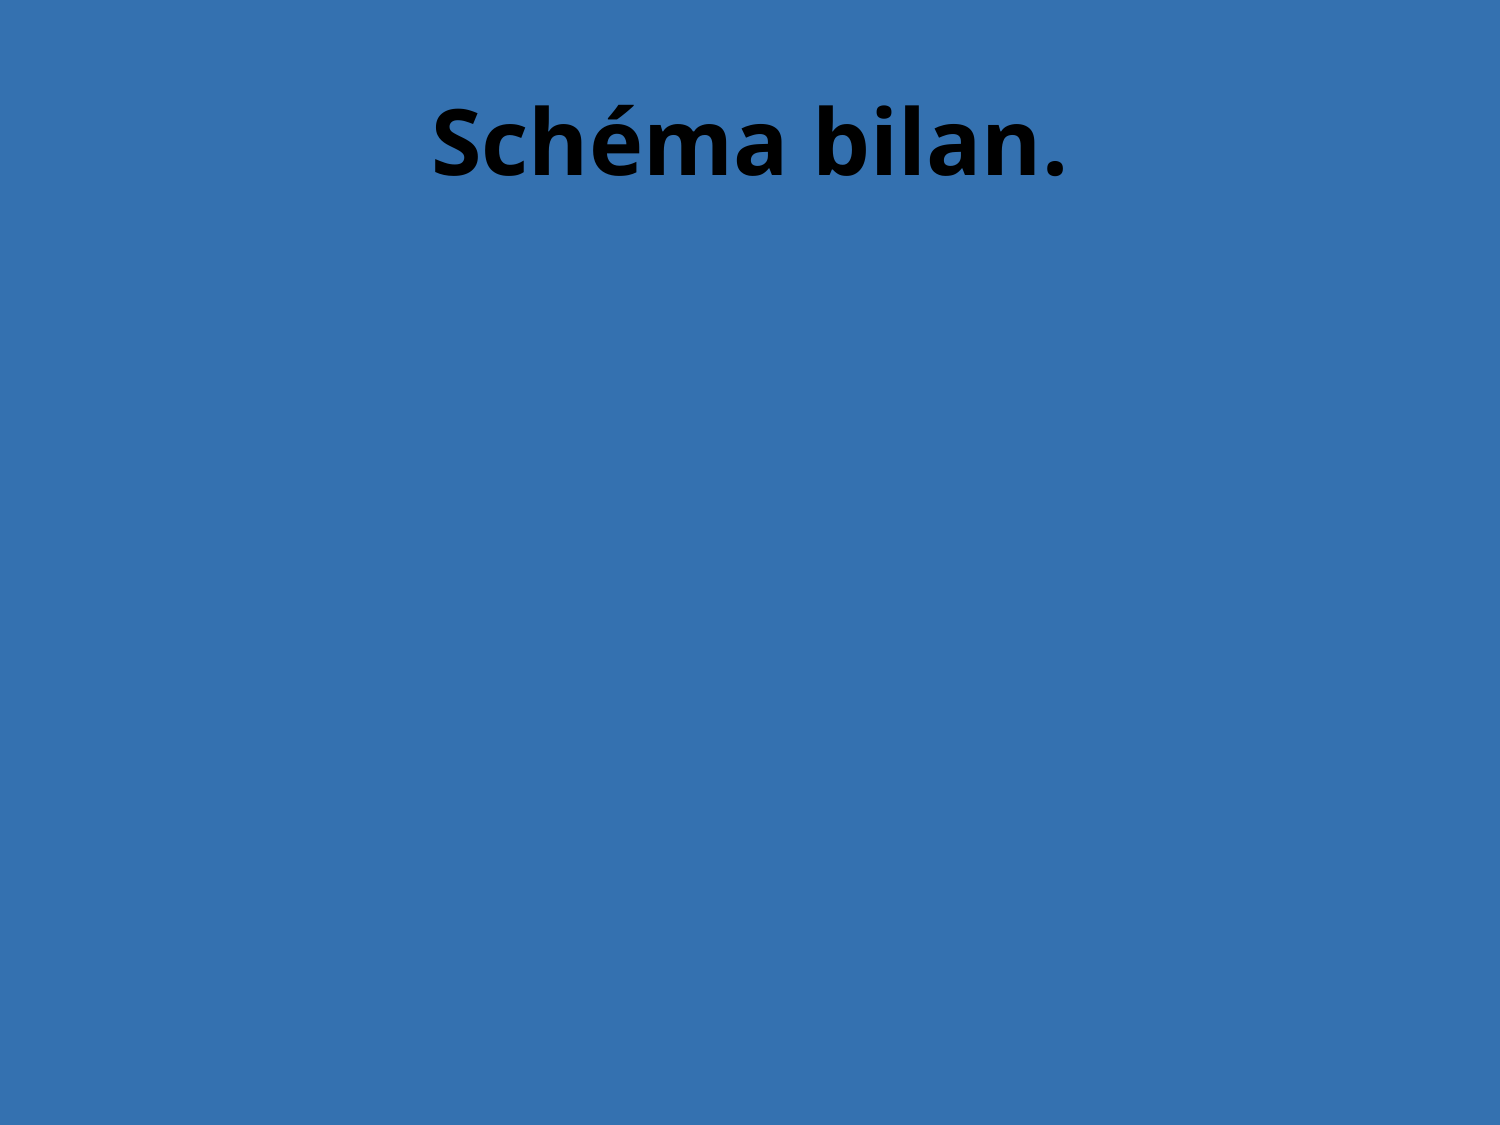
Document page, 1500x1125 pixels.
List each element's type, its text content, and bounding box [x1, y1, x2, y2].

text_box Schéma bilan. [74, 45, 1425, 233]
